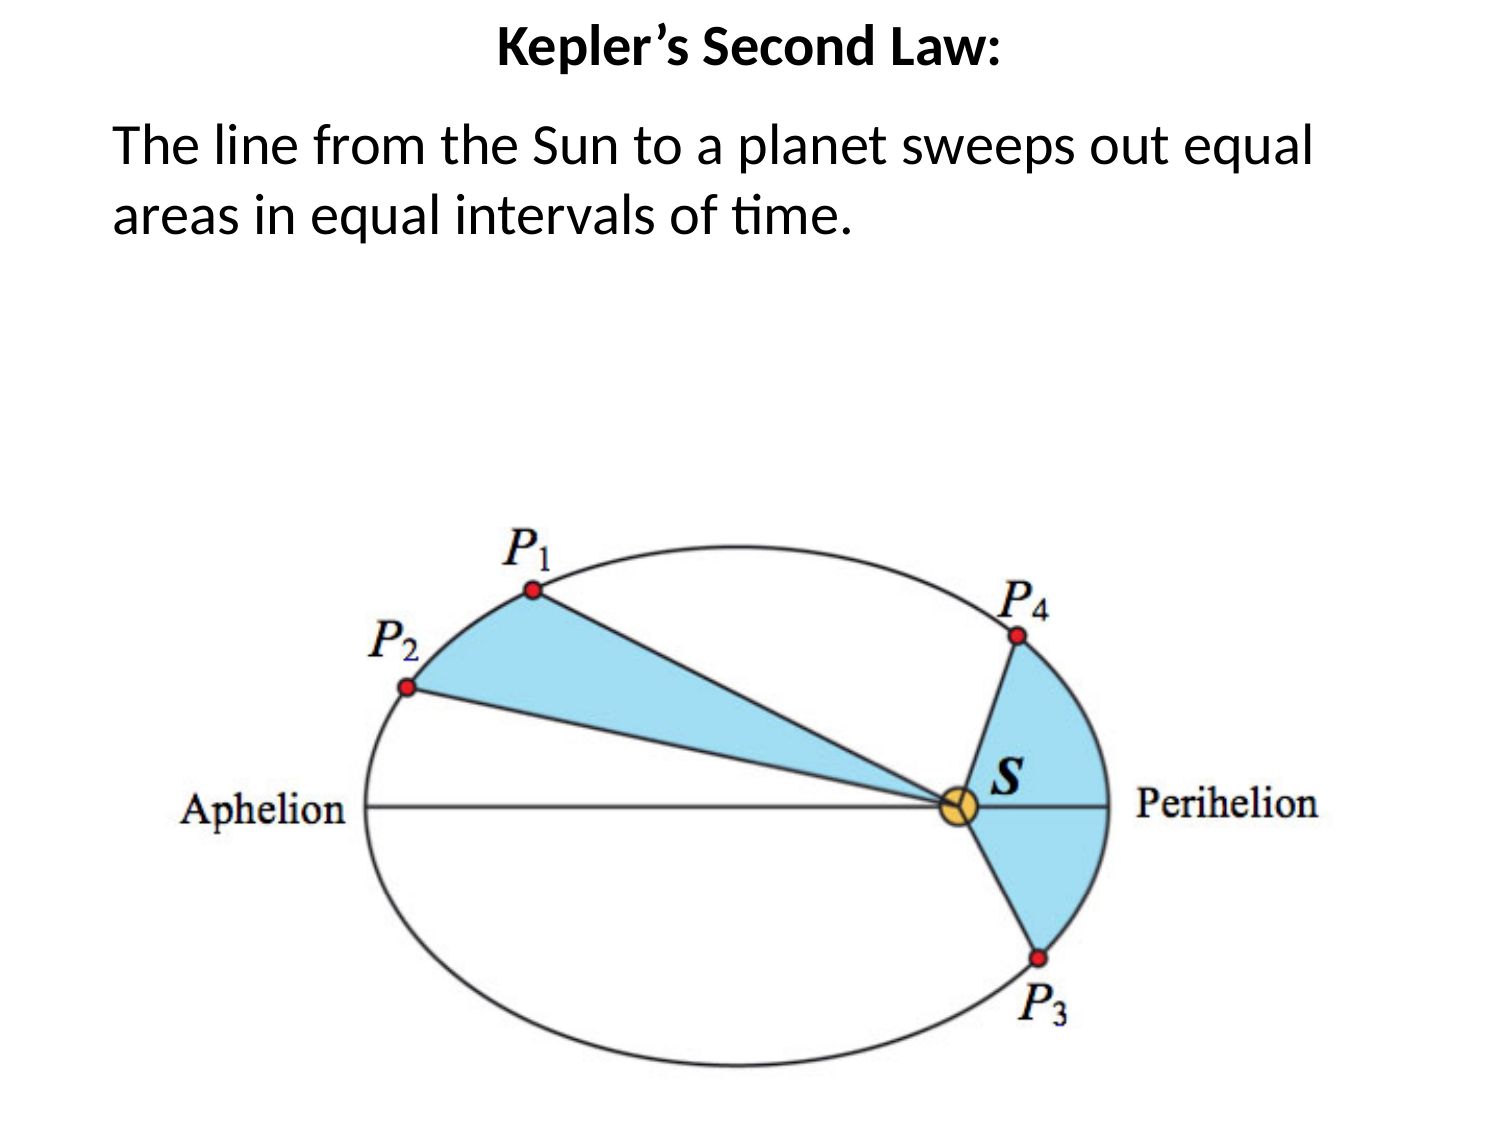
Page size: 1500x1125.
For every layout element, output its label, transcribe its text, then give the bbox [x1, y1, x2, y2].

text_box Kepler’s Second Law: The line from the Sun to a planet sweeps out equal areas in equal intervals of time. [97, 0, 1402, 254]
picture [150, 511, 1350, 1087]
